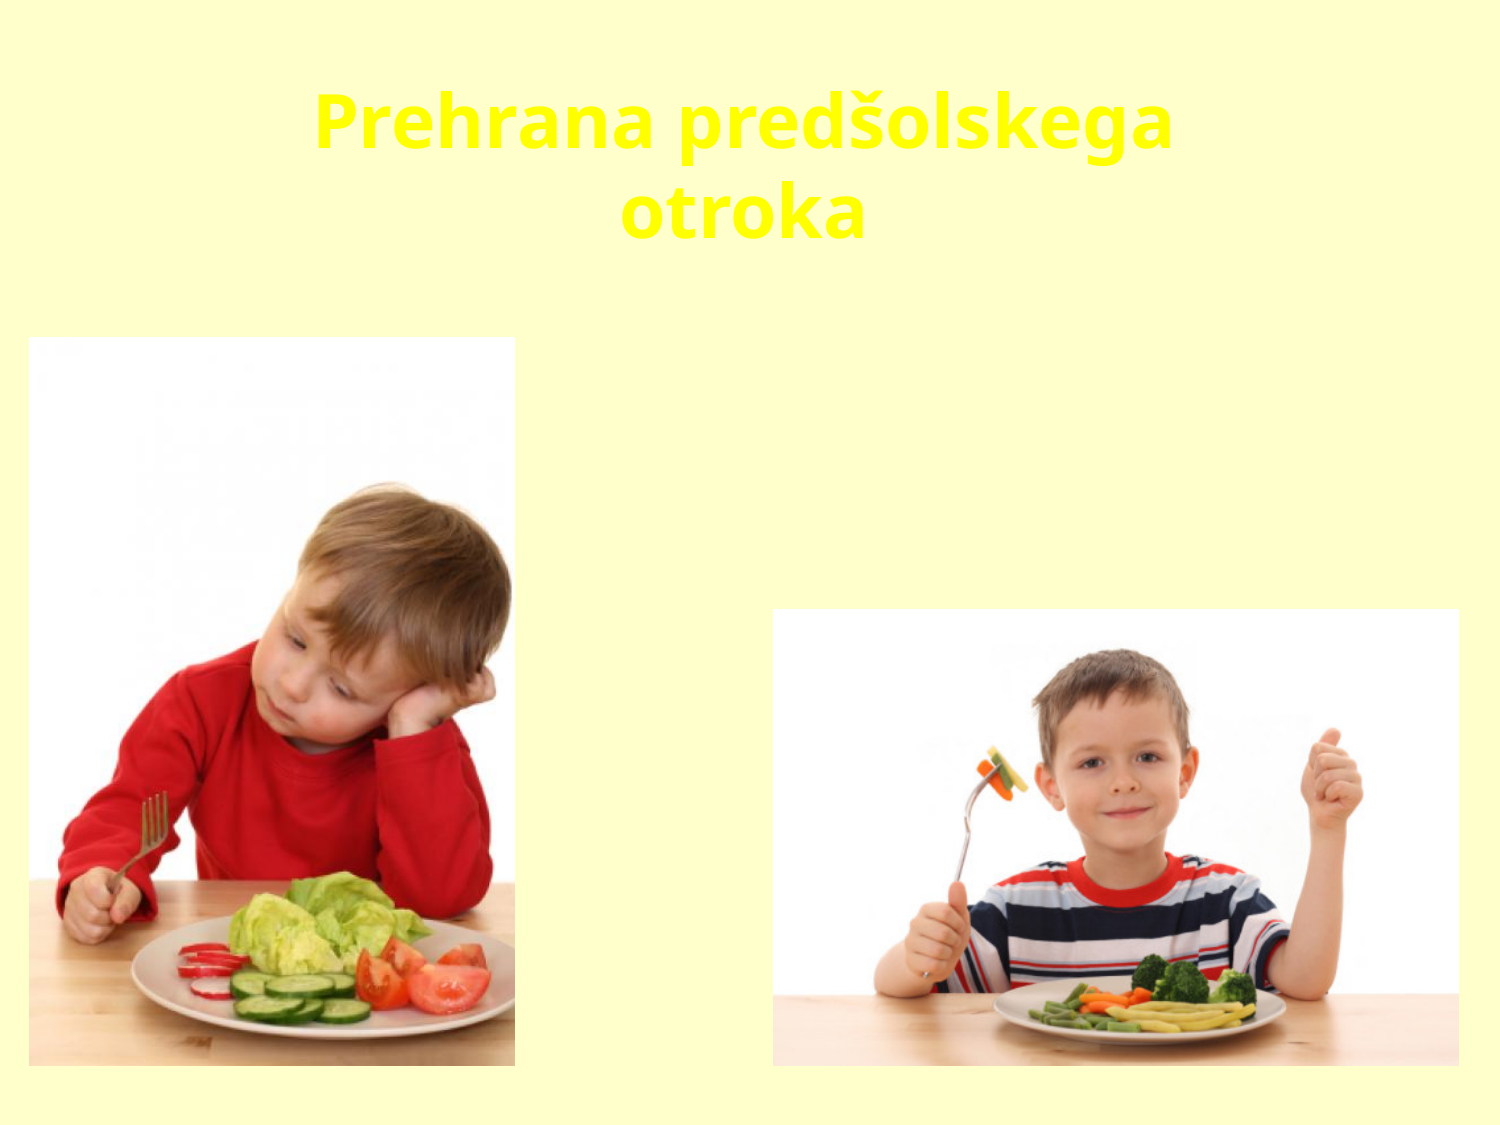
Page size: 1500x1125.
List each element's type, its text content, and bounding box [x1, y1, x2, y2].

picture [29, 337, 515, 1066]
text_box Prehrana predšolskega otroka [41, 66, 1447, 539]
picture [773, 609, 1459, 1066]
